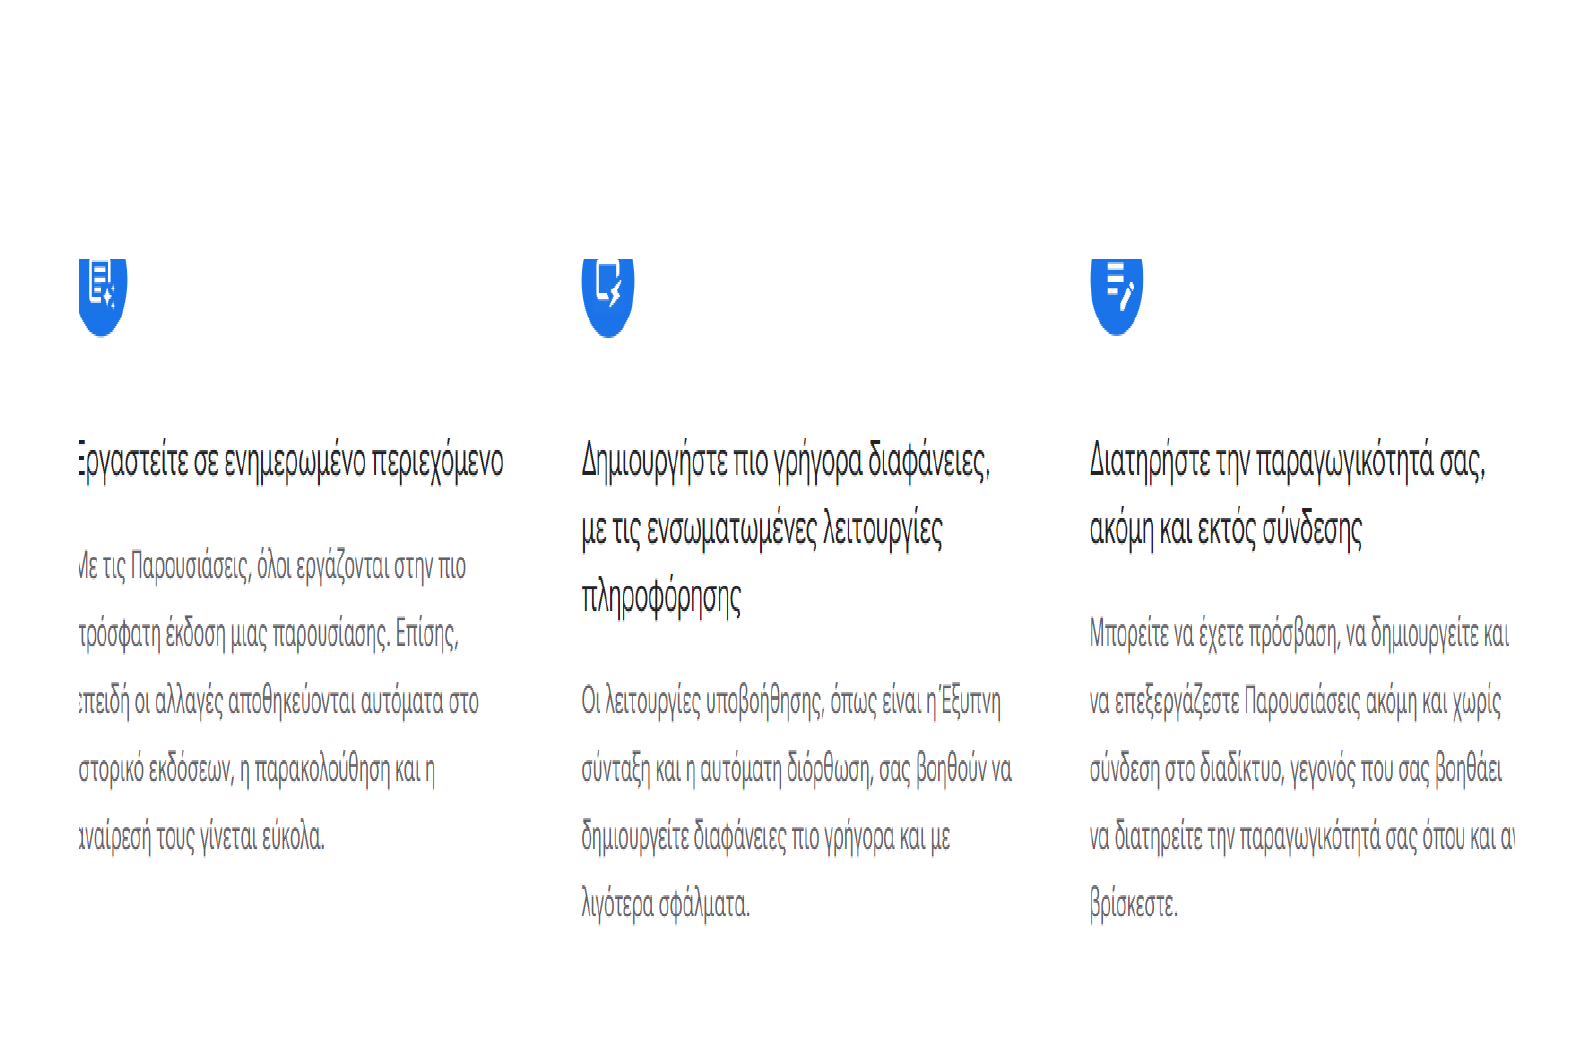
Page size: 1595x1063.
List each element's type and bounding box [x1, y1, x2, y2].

picture [79, 259, 1515, 1004]
